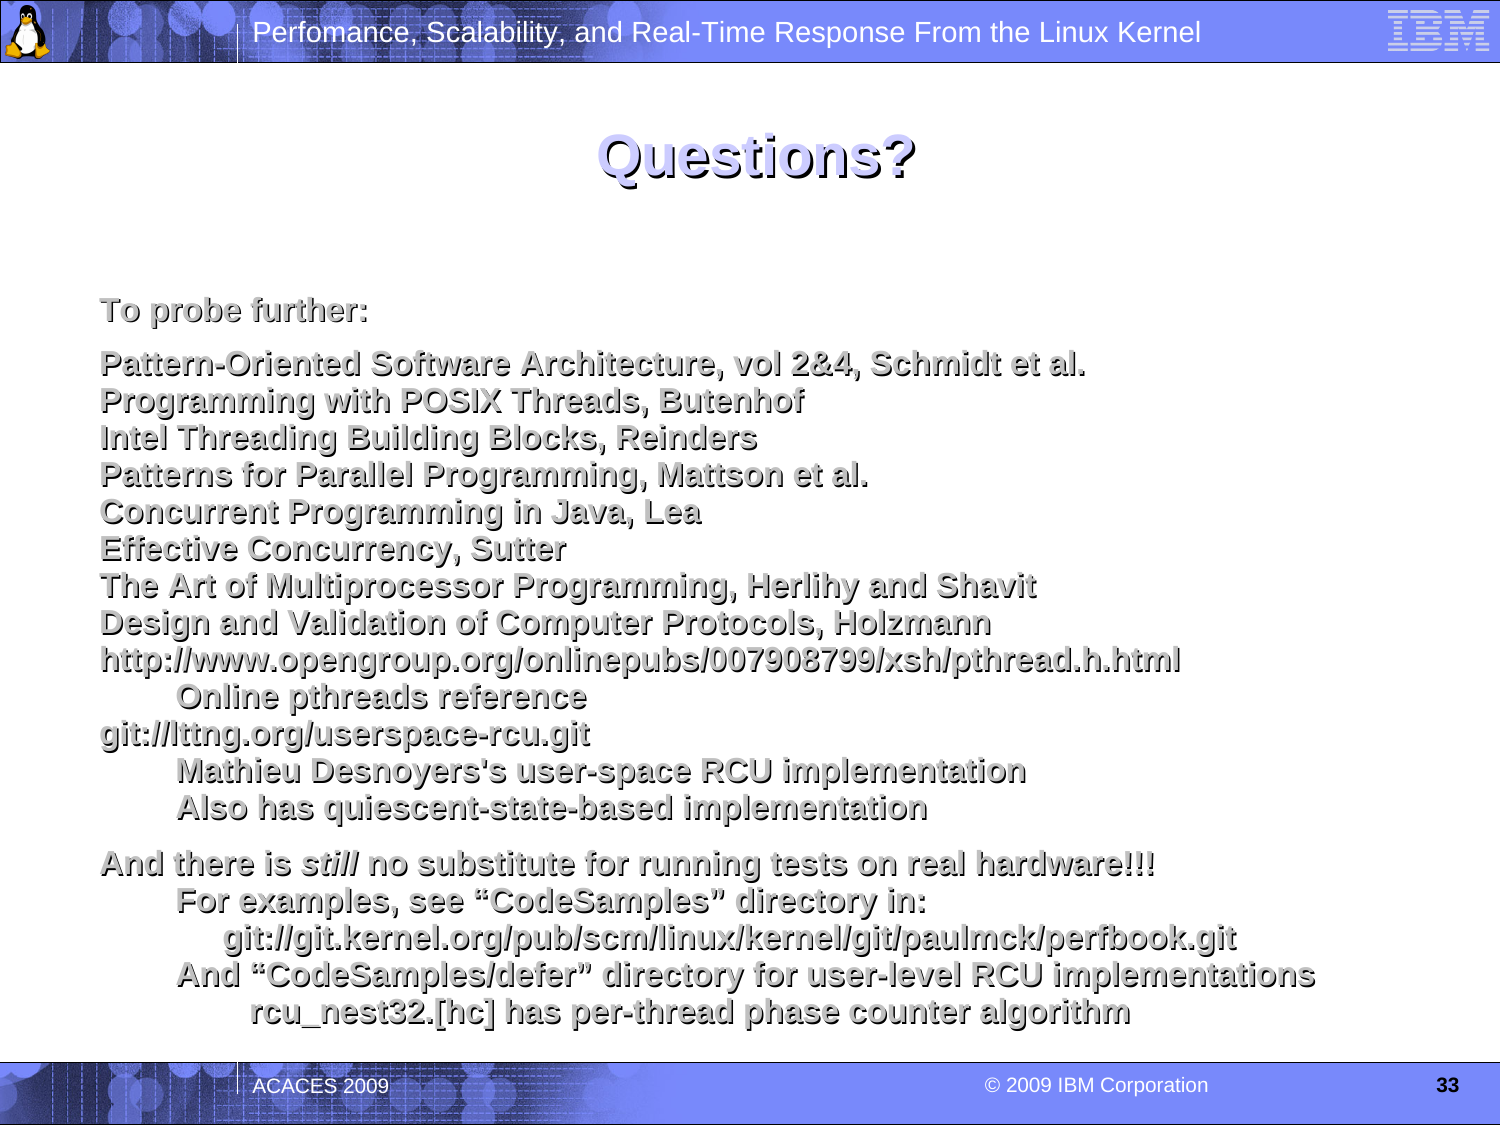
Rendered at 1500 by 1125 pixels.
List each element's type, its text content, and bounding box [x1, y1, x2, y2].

list To probe further: Pattern-Oriented Software Architecture, vol 2&4, Schmidt et al. Programming with POSIX Threads, Butenhof Intel Threading Building Blocks, Reinders Patterns for Parallel Programming, Mattson et al. Concurrent Programming in Java, Lea Effective Concurrency, Sutter The Art of Multiprocessor Programming, Herlihy and Shavit Design and Validation of Computer Protocols, Holzmann http://www.opengroup.org/onlinepubs/007908799/xsh/pthread.h.html Online pthreads reference git://lttng.org/userspace-rcu.git Mathieu Desnoyers's user-space RCU implementation Also has quiescent-state-based implementation And there is still no substitute for running tests on real hardware!!! For examples, see “CodeSamples” directory in: git://git.kernel.org/pub/scm/linux/kernel/git/paulmck/perfbook.git And “CodeSamples/defer” directory for user-level RCU implementations rcu_nest32.[hc] has per-thread phase counter algorithm [99, 291, 1389, 1030]
title Questions? [79, 124, 1433, 192]
picture [1, 1, 1500, 62]
picture [0, 1063, 1500, 1124]
